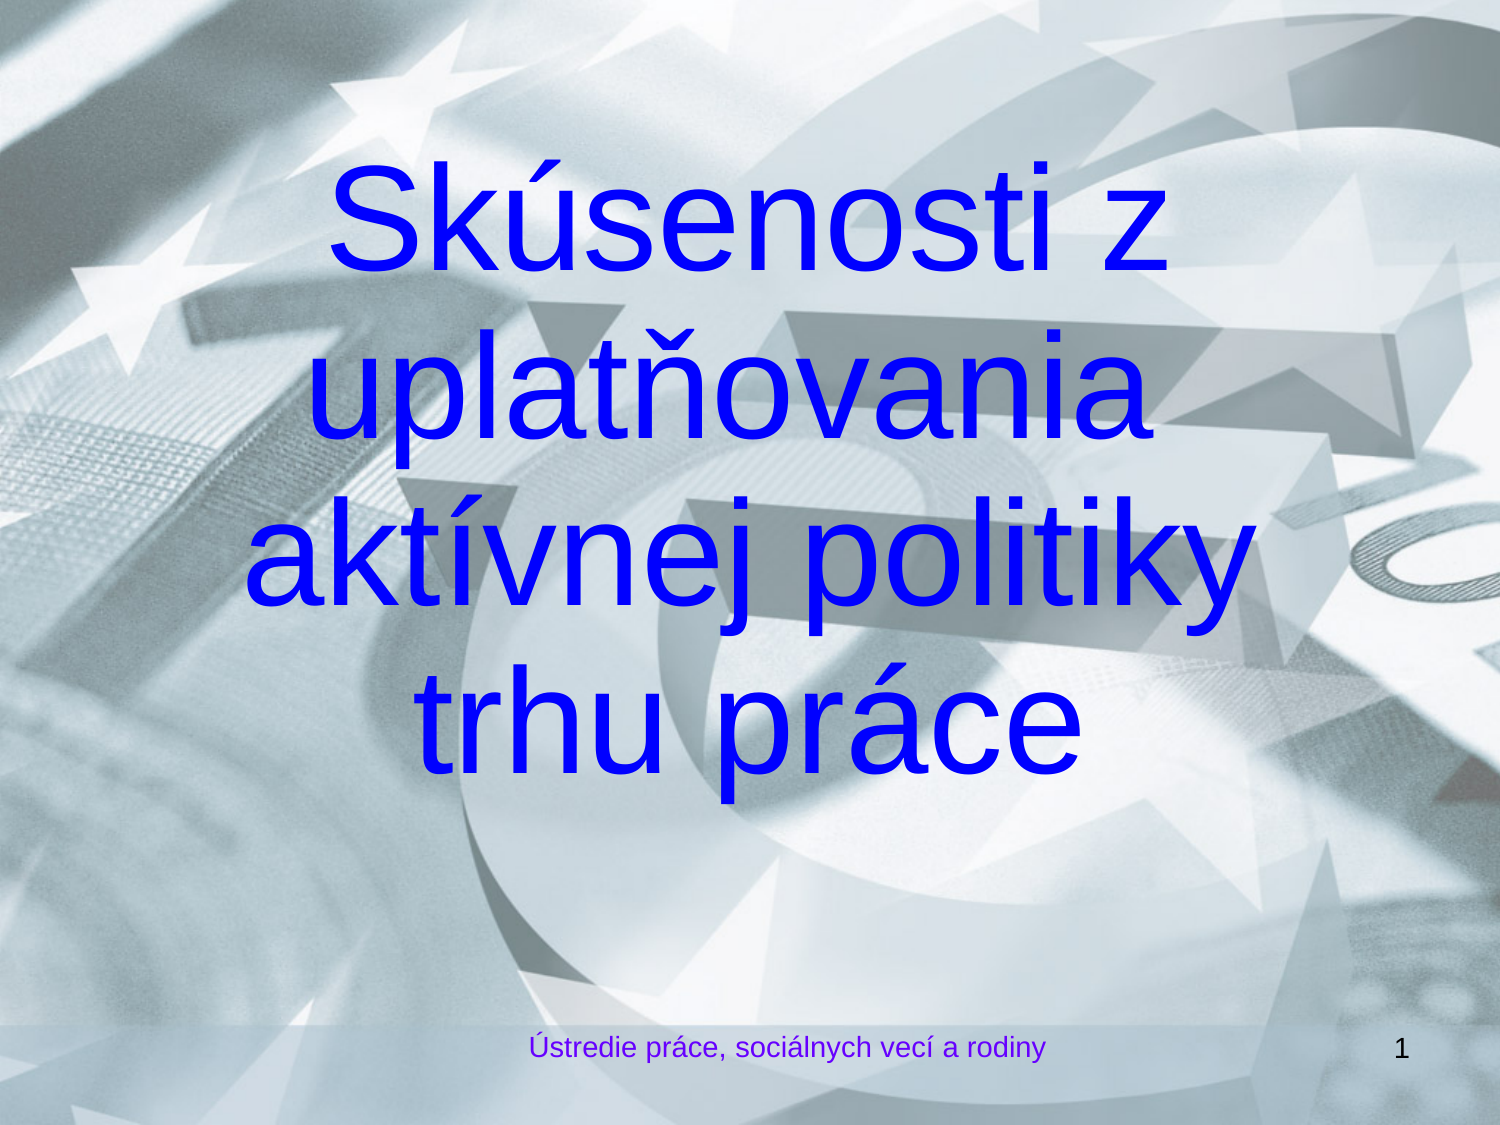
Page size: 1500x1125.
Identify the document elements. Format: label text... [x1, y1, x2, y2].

picture [0, 0, 1500, 1125]
title Skúsenosti z uplatňovania aktívnej politiky trhu práce [112, 102, 1388, 838]
